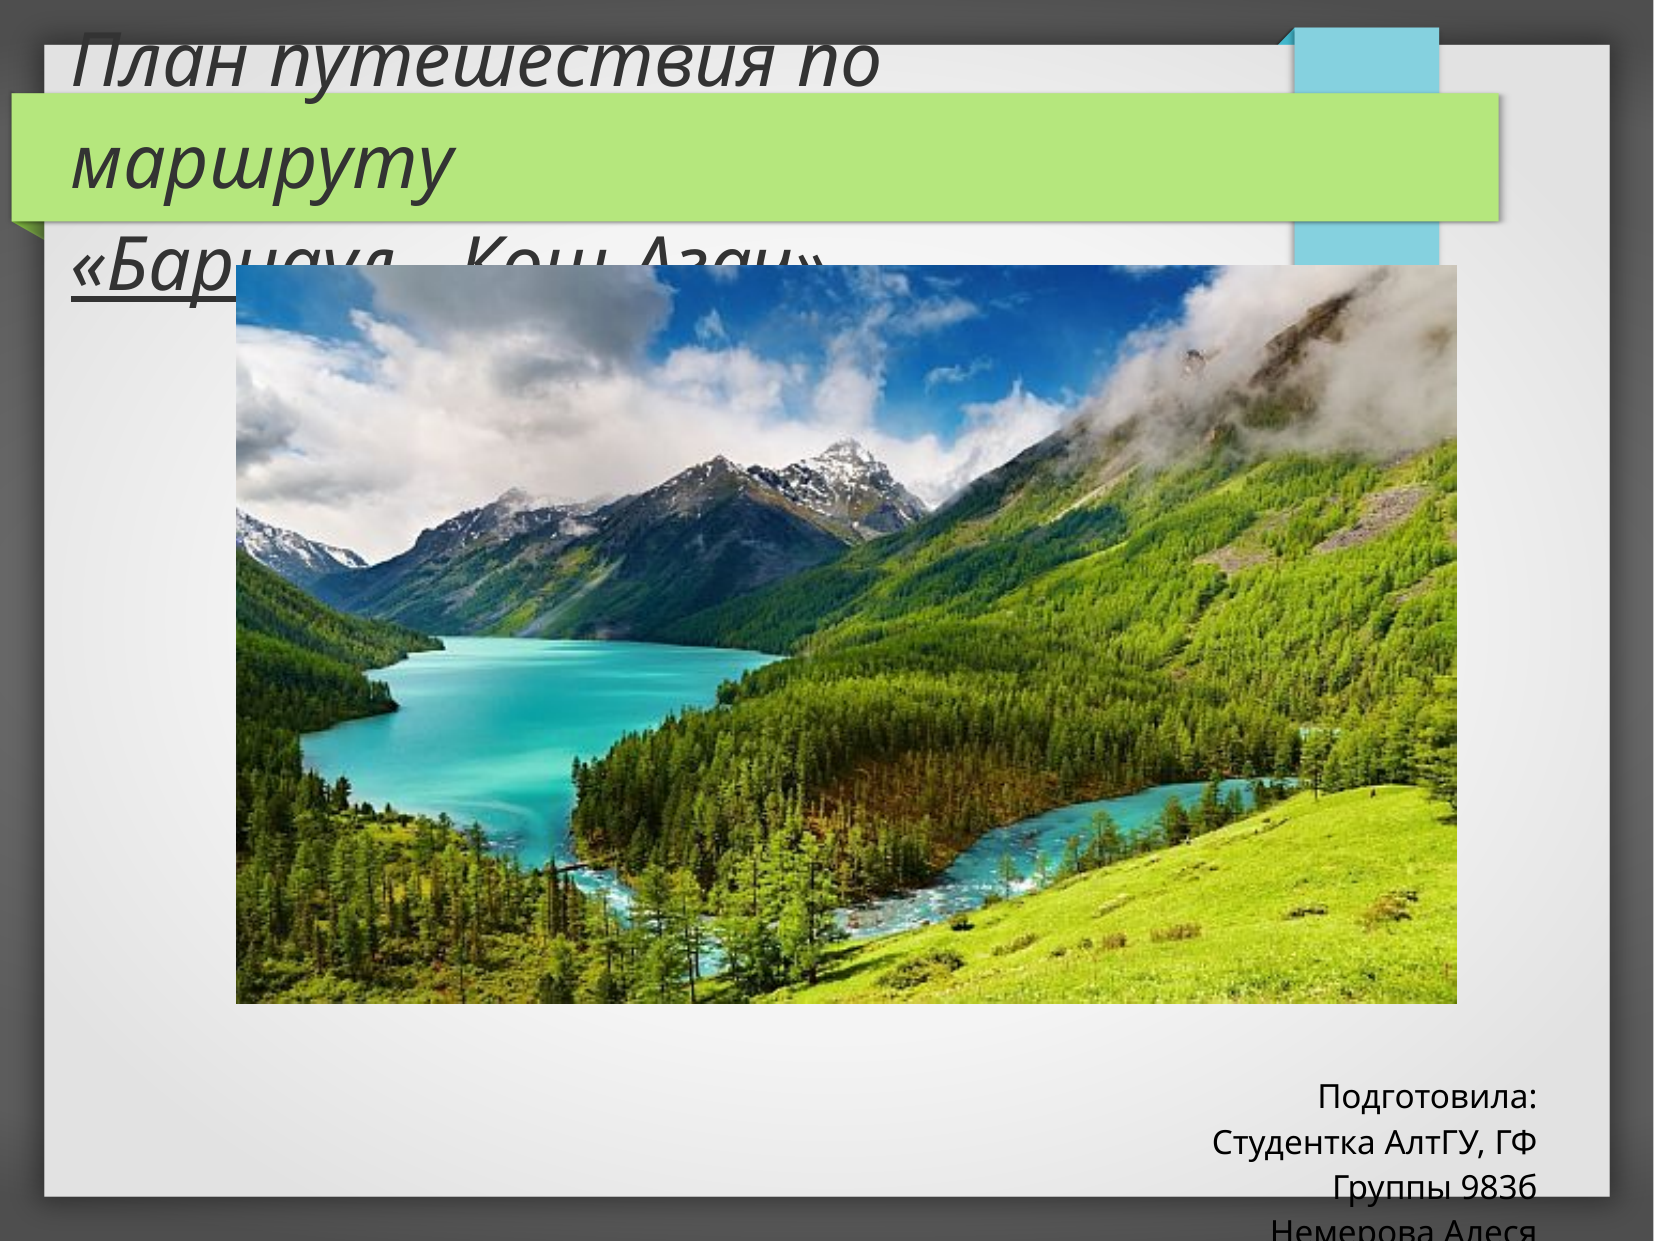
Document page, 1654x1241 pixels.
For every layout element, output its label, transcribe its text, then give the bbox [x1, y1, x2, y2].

picture [1450, 1224, 1457, 1234]
picture [1362, 1228, 1372, 1241]
picture [1489, 1228, 1498, 1233]
picture [1318, 1230, 1323, 1241]
picture [1470, 1229, 1477, 1241]
picture [1275, 1233, 1287, 1241]
picture [1403, 1236, 1412, 1241]
picture [1342, 1228, 1351, 1233]
picture [1299, 1228, 1308, 1233]
picture [1447, 1237, 1460, 1241]
subtitle Подготовила: Студентка АлтГУ, ГФ Группы 983б Немерова Алеся [82, 234, 1538, 1173]
picture [1382, 1228, 1392, 1241]
picture [1421, 1235, 1429, 1241]
picture [1522, 1229, 1531, 1234]
title План путешествия по маршруту «Барнаул - Кош-Агач» [70, 67, 1229, 252]
picture [0, 0, 1654, 1241]
